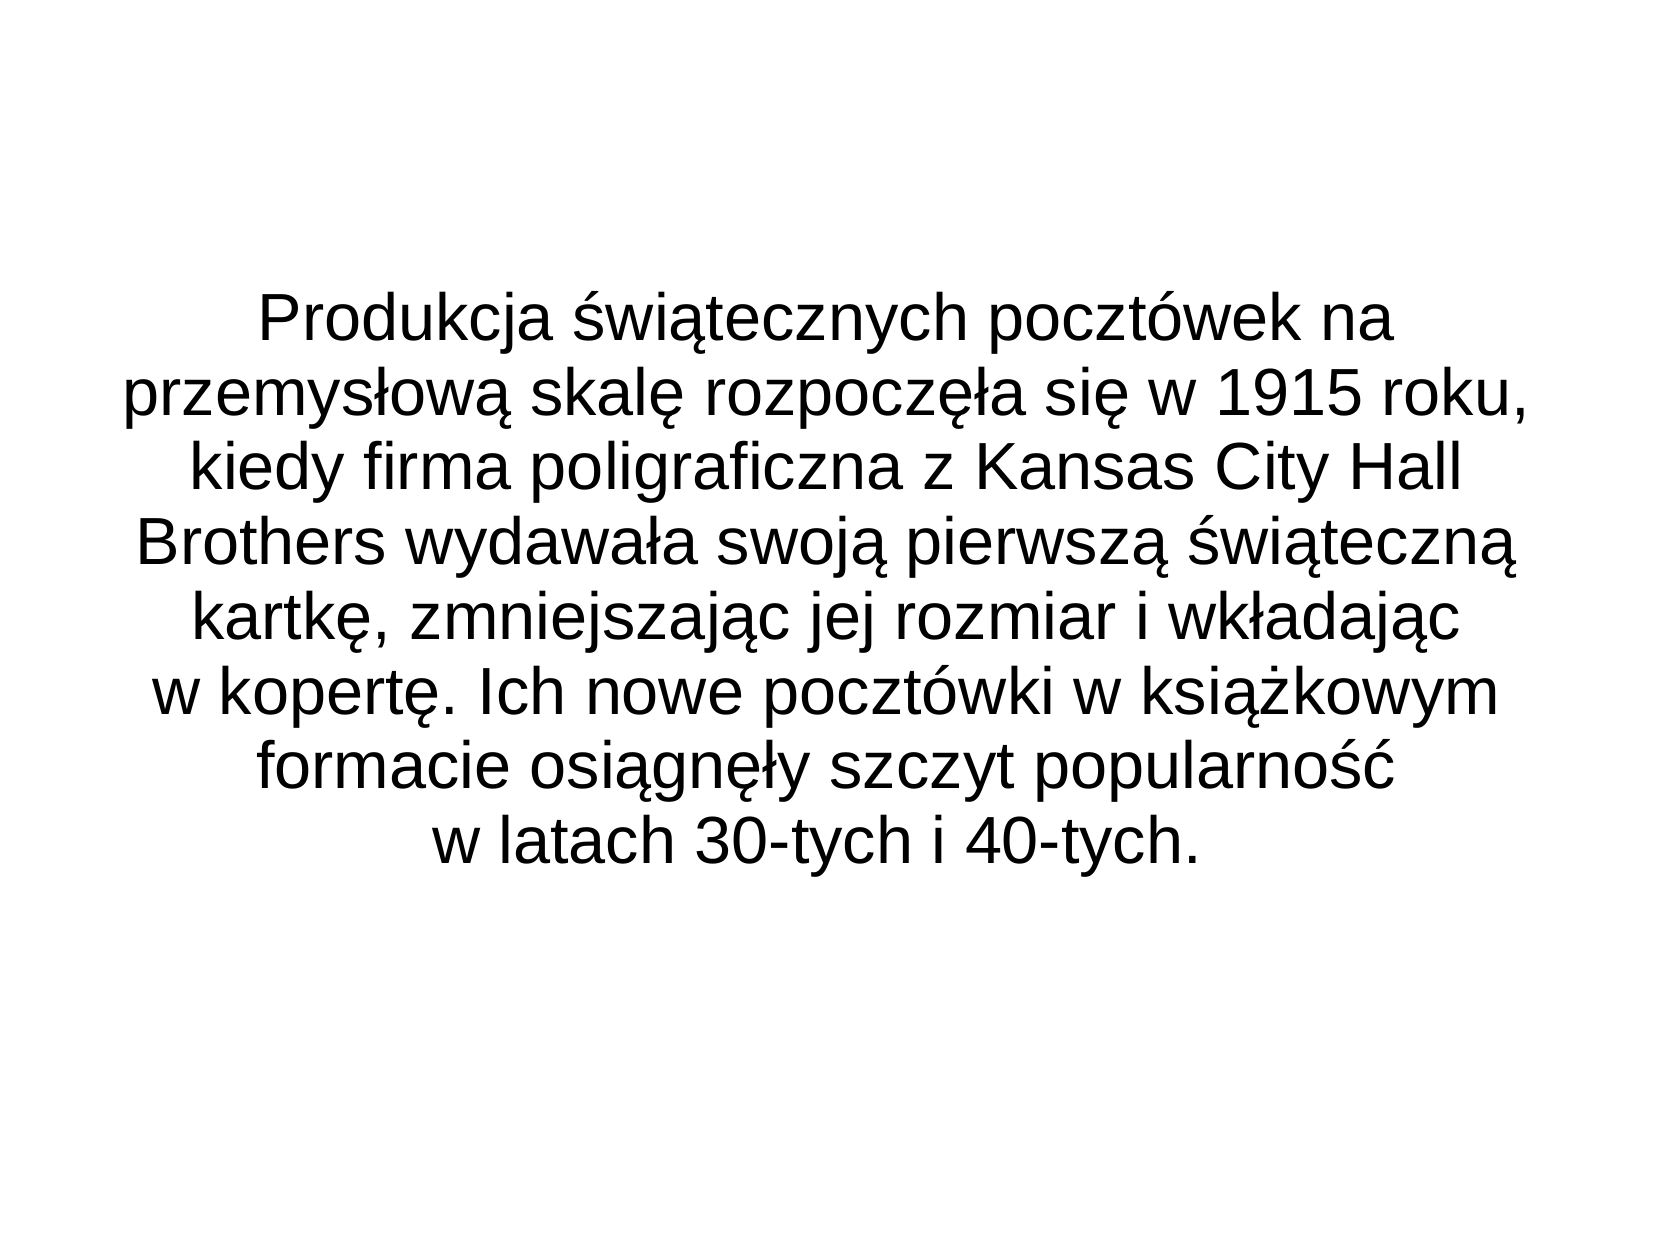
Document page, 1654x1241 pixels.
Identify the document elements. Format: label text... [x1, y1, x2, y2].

subtitle Produkcja świątecznych pocztówek na przemysłową skalę rozpoczęła się w 1915 roku, kiedy firma poligraficzna z Kansas City Hall Brothers wydawała swoją pierwszą świąteczną kartkę, zmniejszając jej rozmiar i wkładając w kopertę. Ich nowe pocztówki w książkowym formacie osiągnęły szczyt popularność w latach 30-tych i 40-tych. [82, 56, 1571, 1102]
